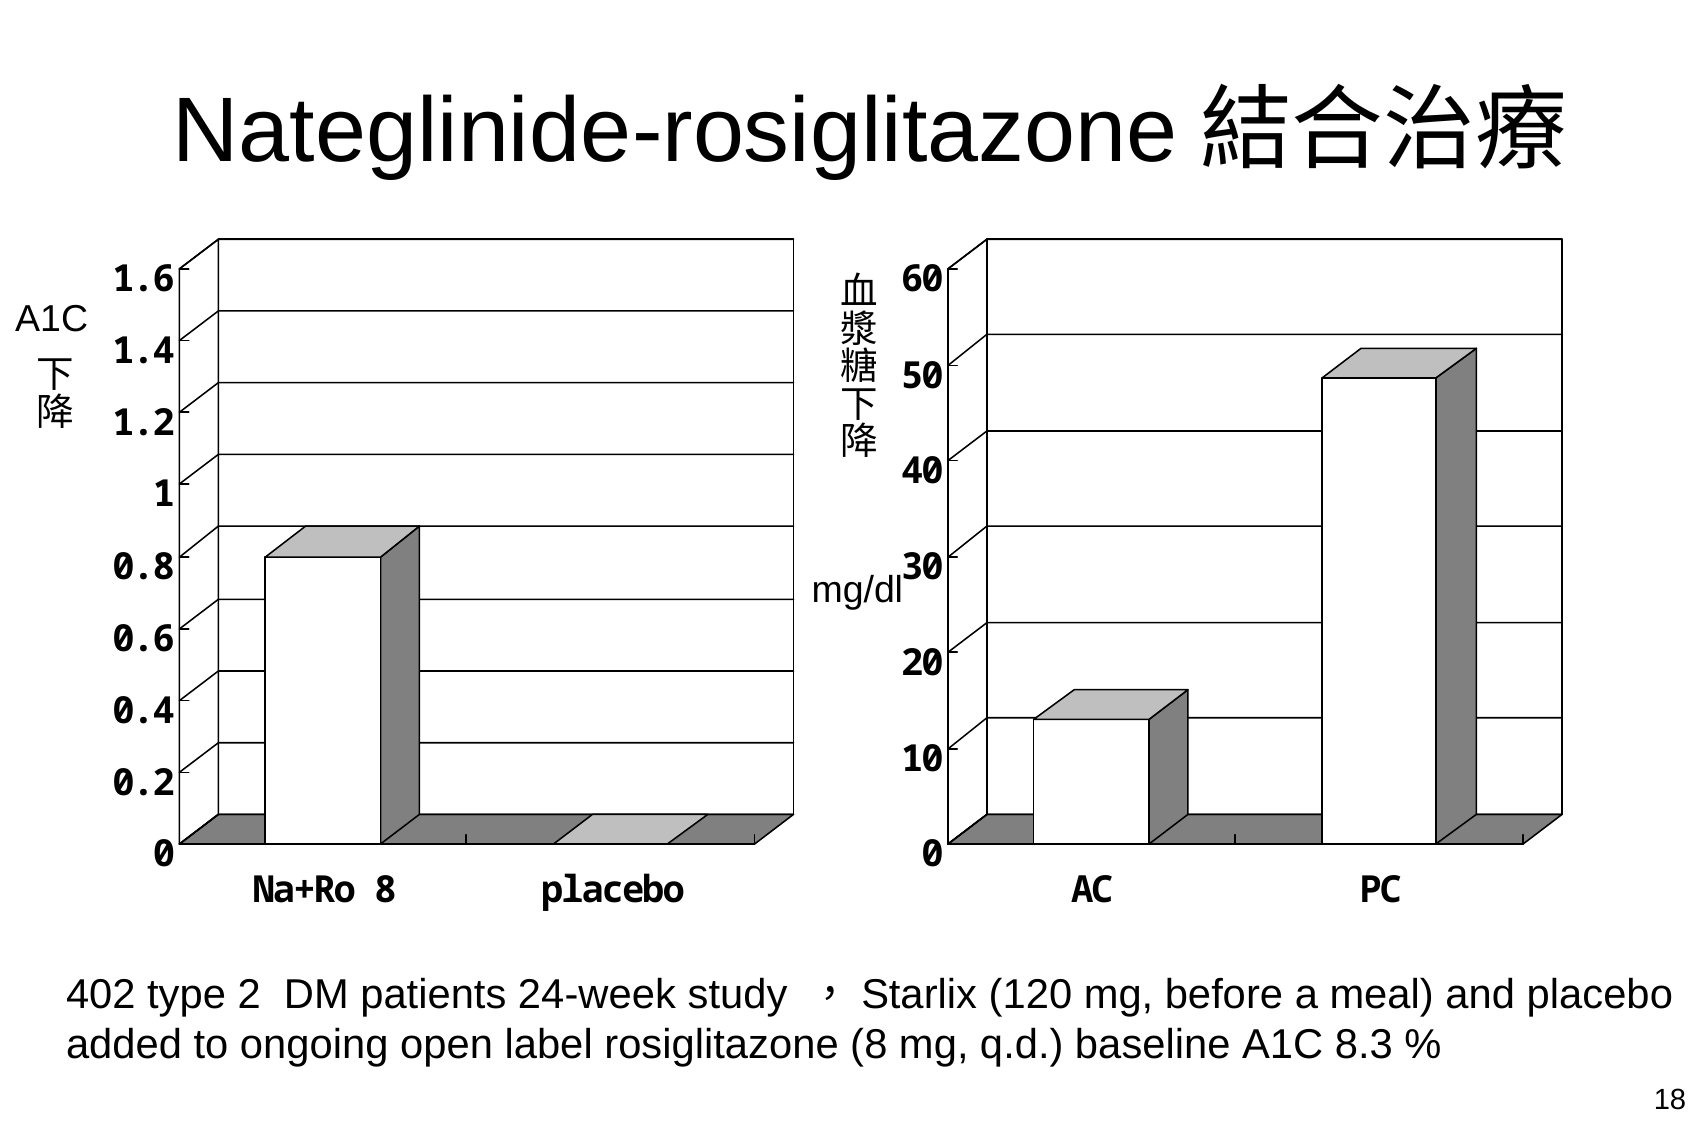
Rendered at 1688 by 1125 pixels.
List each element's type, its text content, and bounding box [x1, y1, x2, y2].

title Nateglinide-rosiglitazone結合治療 [52, 30, 1688, 219]
chart [76, 208, 822, 951]
text_box mg/dl [803, 550, 911, 626]
chart [856, 208, 1602, 951]
text_box A1C [7, 278, 96, 354]
text_box 血漿糖下降 [834, 264, 895, 482]
text_box 402 type 2 DM patients 24-week study ，Starlix (120 mg, before a meal) and placebo added to ongoing open label rosiglitazone (8 mg, q.d.) baseline A1C 8.3 % [58, 952, 1688, 1082]
text_box 下降 [31, 346, 92, 452]
